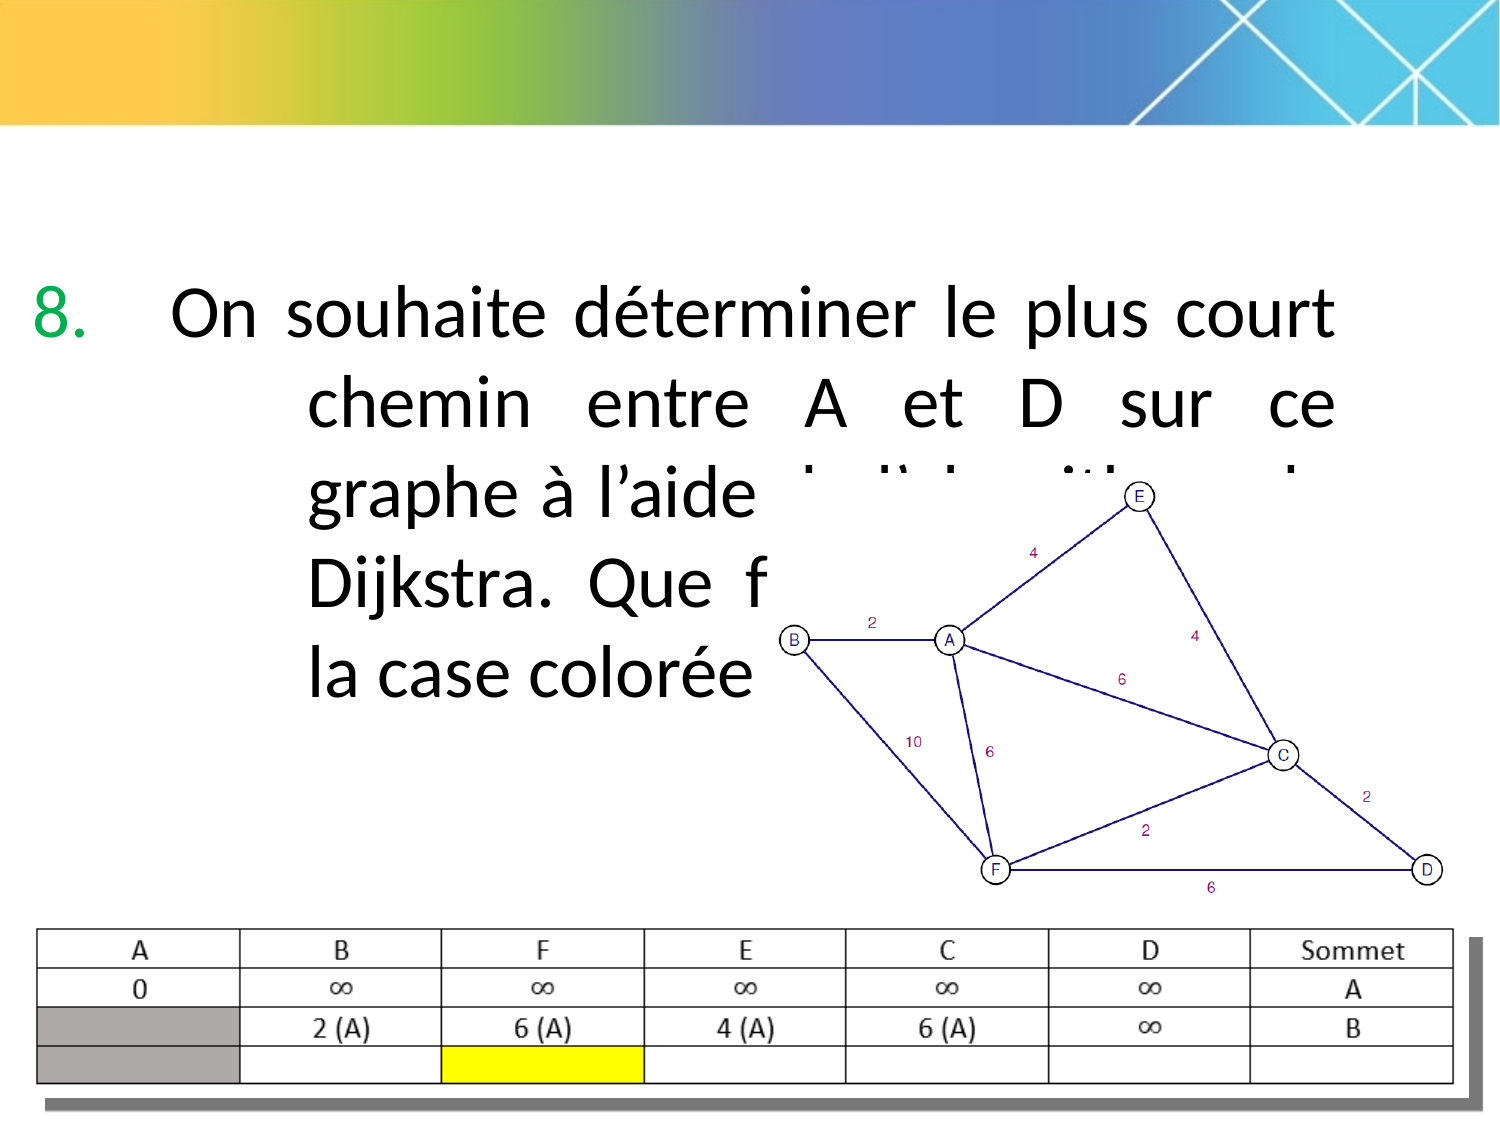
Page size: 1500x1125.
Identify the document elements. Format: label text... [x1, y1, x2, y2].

title On souhaite déterminer le plus court chemin entre A et D sur ce graphe à l’aide de l’algorithme de Dijkstra. Que faut-il mettre dans la case colorée en jaune ? [17, 255, 1354, 442]
picture [29, 921, 1469, 1098]
picture [768, 473, 1463, 898]
